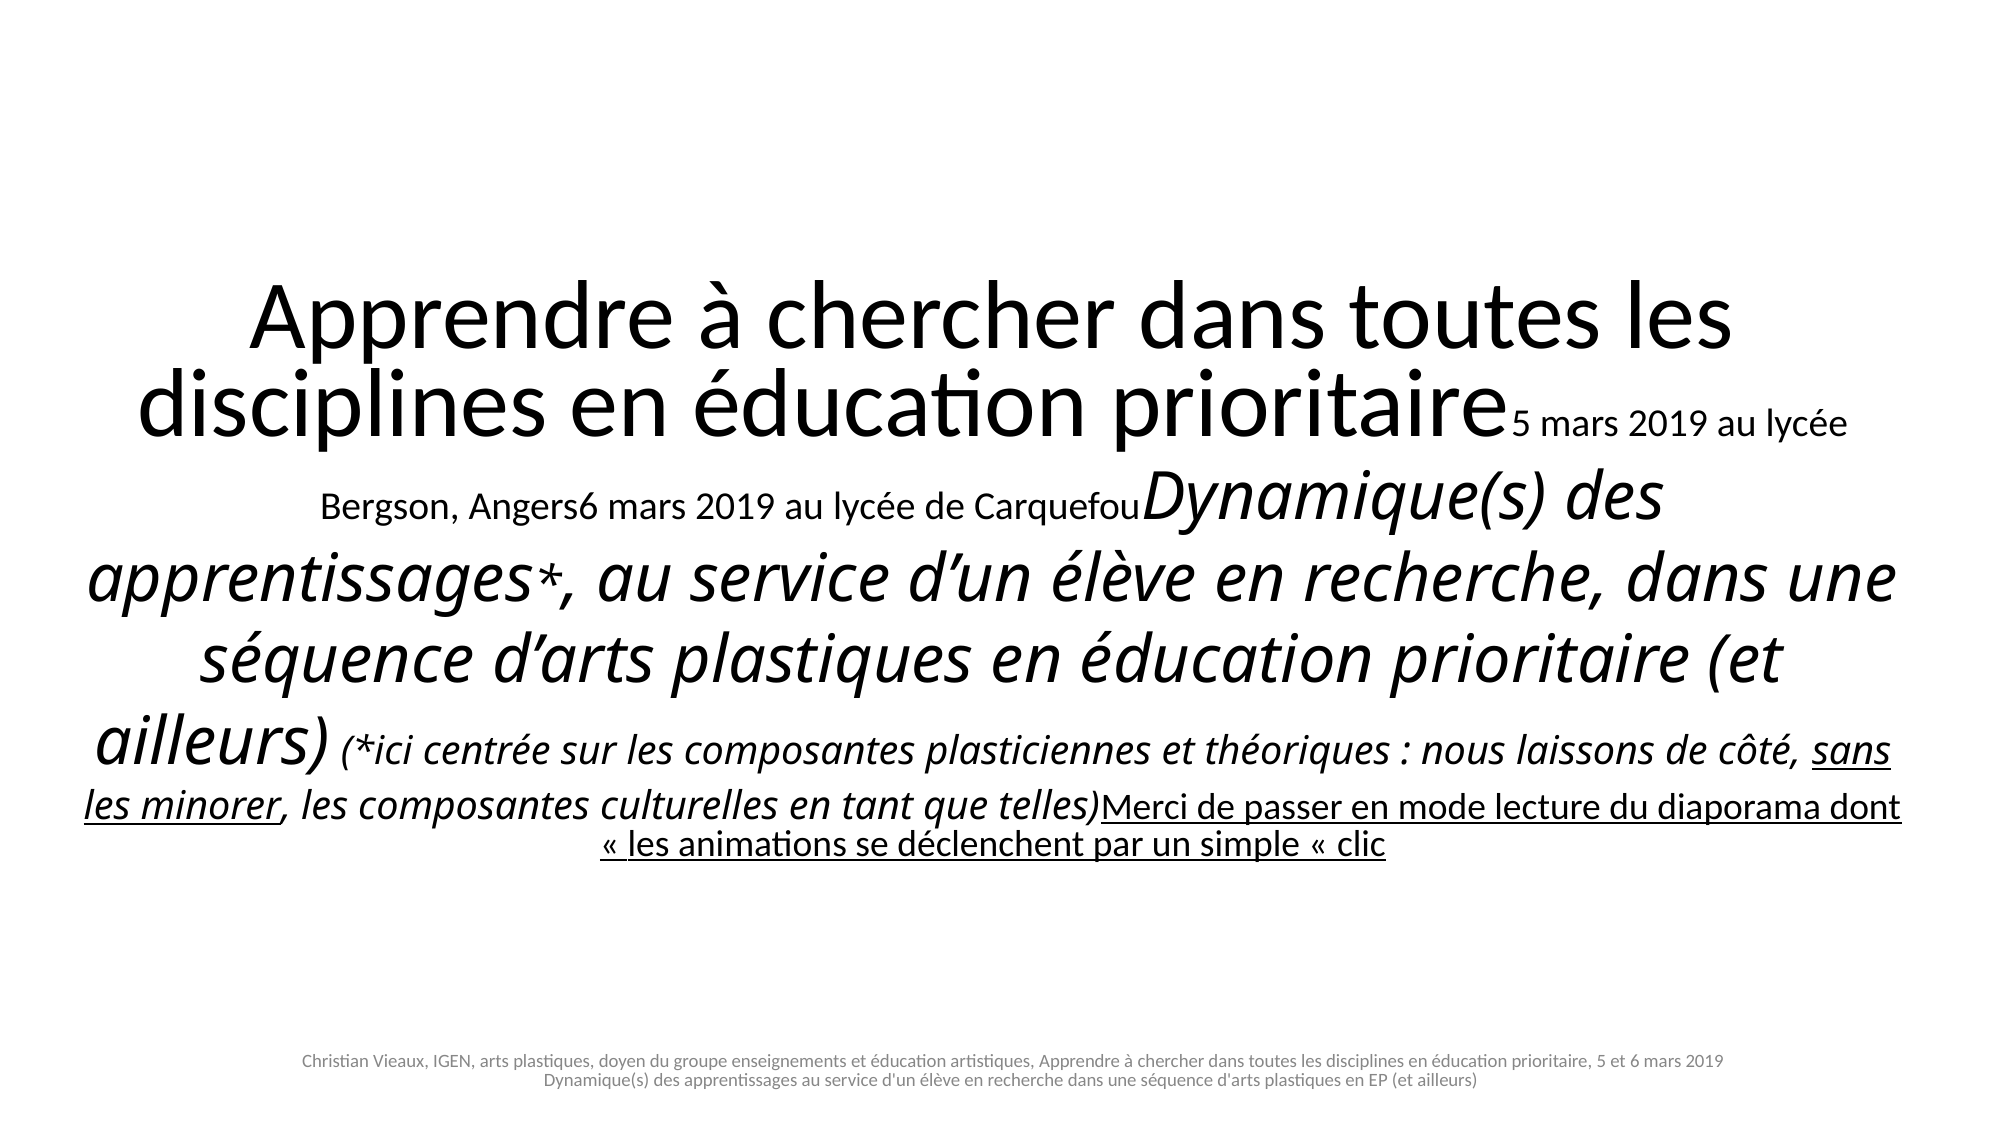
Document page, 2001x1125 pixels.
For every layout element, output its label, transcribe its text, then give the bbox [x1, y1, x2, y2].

text_box Christian Vieaux, IGEN, arts plastiques, doyen du groupe enseignements et éducation artistiques, Apprendre à chercher dans toutes les disciplines en éducation prioritaire, 5 et 6 mars 2019 Dynamique(s) des apprentissages au service d'un élève en recherche dans une séquence d'arts plastiques en EP (et ailleurs) [77, 1046, 1943, 1103]
text_box Apprendre à chercher dans toutes les disciplines en éducation prioritaire 5 mars 2019 au lycée Bergson, Angers 6 mars 2019 au lycée de Carquefou Dynamique(s) des apprentissages*, au service d’un élève en recherche, dans une séquence d’arts plastiques en éducation prioritaire (et ailleurs) (*ici centrée sur les composantes plasticiennes et théoriques : nous laissons de côté, sans les minorer, les composantes culturelles en tant que telles) Merci de passer en mode lecture du diaporama dont les animations se déclenchent par un simple « clic » [60, 150, 1926, 991]
